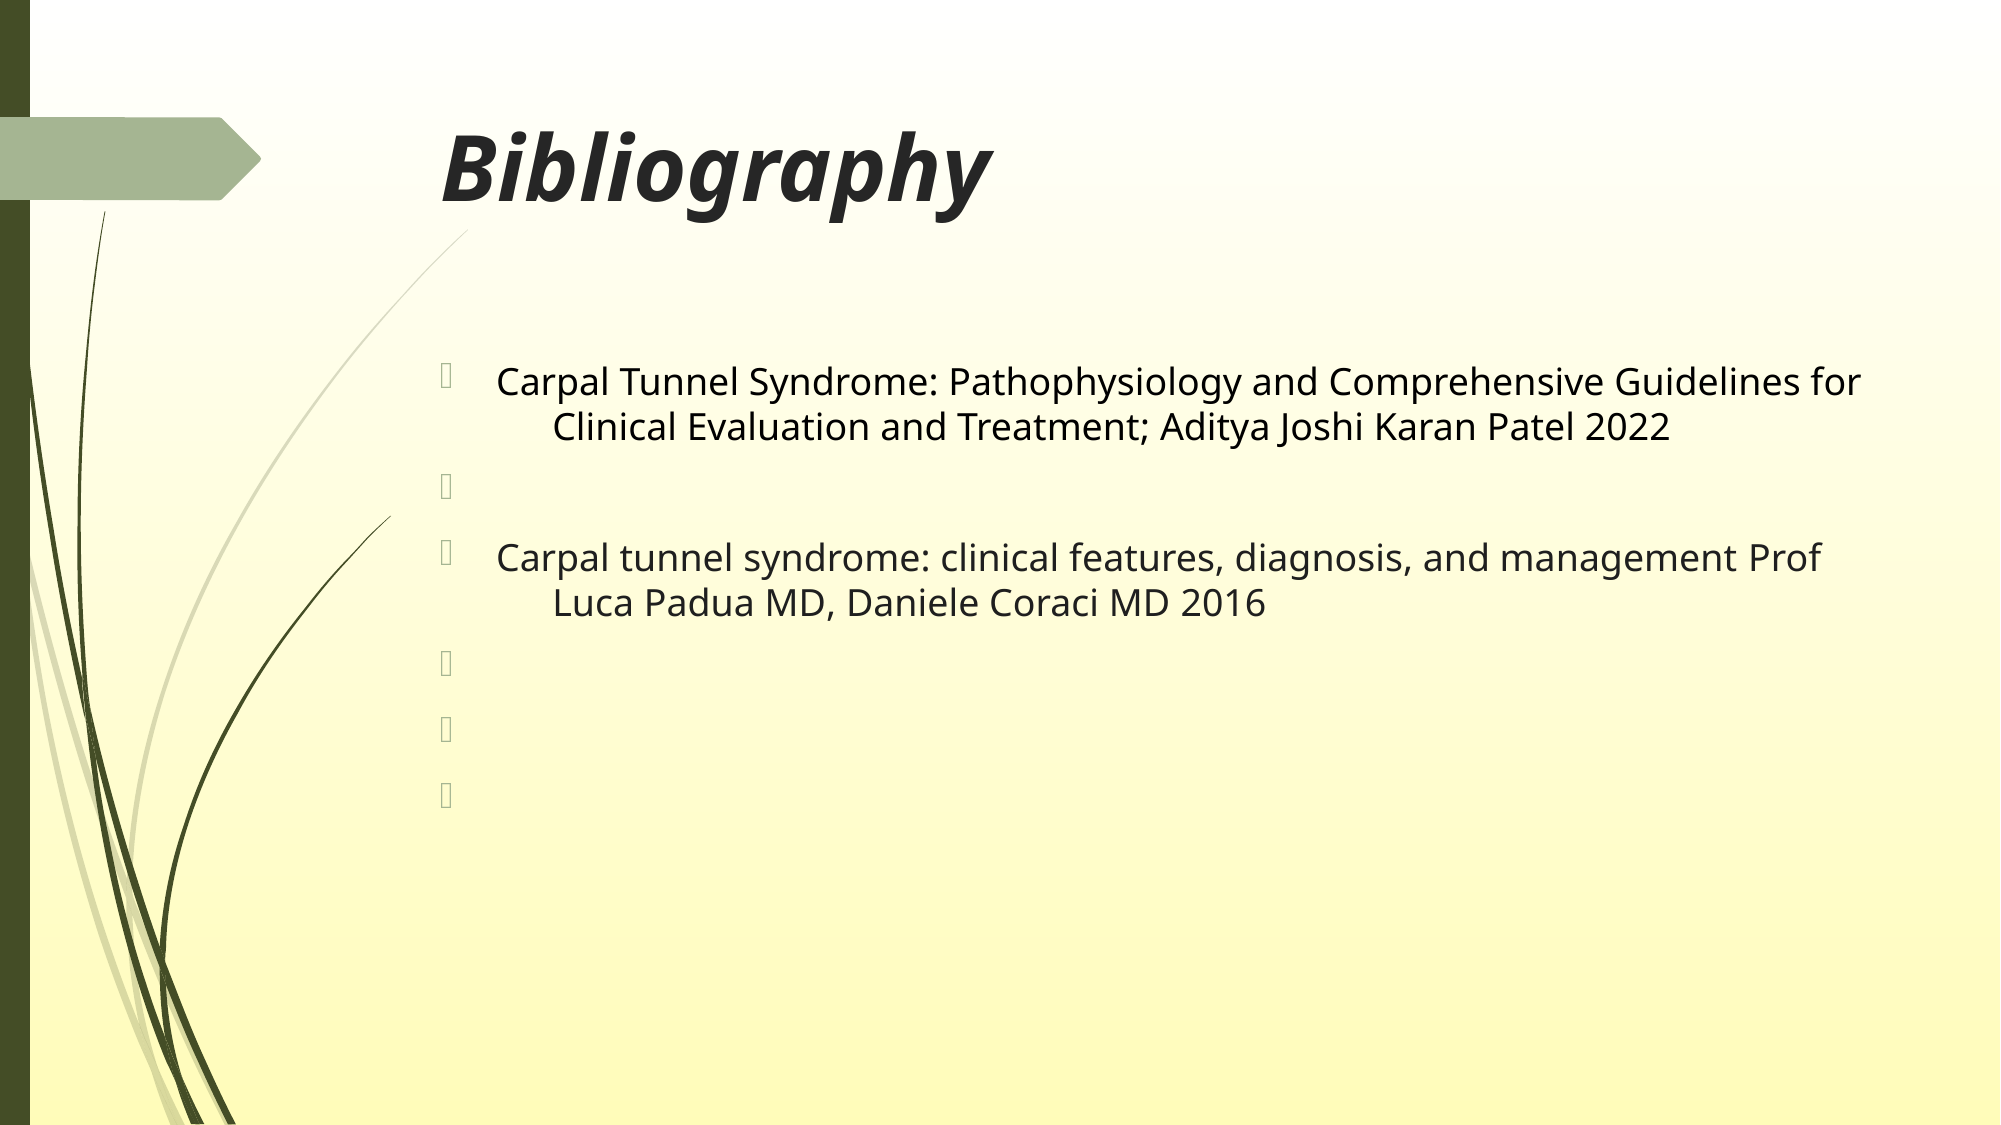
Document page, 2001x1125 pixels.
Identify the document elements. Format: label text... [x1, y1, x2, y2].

title Bibliography [425, 102, 1888, 313]
list Carpal Tunnel Syndrome: Pathophysiology and Comprehensive Guidelines for Clinical Evaluation and Treatment; Aditya Joshi Karan Patel 2022 Carpal tunnel syndrome: clinical features, diagnosis, and management Prof Luca Padua MD, Daniele Coraci MD 2016 [424, 350, 1888, 970]
